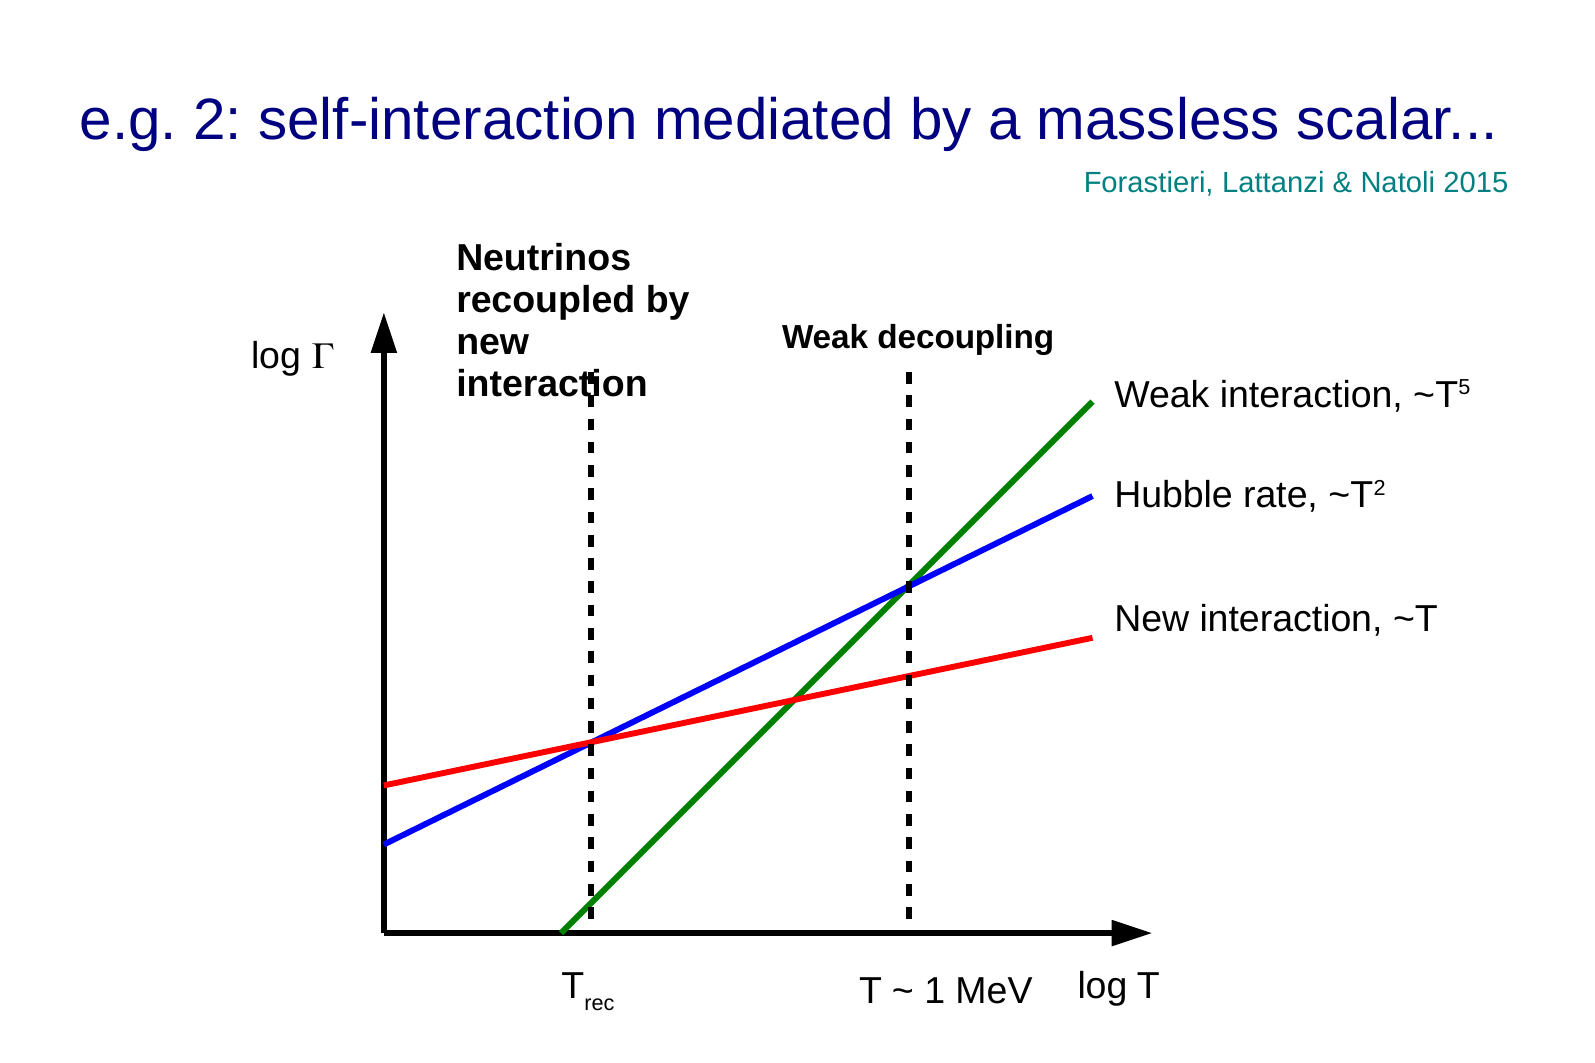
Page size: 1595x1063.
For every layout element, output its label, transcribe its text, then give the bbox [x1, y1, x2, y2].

text_box Weak decoupling [762, 307, 1075, 368]
text_box Trec [525, 956, 630, 1023]
text_box T ~ 1 MeV [844, 962, 1048, 1020]
text_box New interaction, ~T [1099, 590, 1454, 648]
text_box Weak interaction, ~T5 [1099, 366, 1486, 425]
text_box log T [1062, 956, 1176, 1014]
text_box Neutrinos recoupled by new interaction [437, 224, 751, 373]
text_box Forastieri, Lattanzi & Natoli 2015 [1068, 159, 1522, 207]
text_box Hubble rate, ~T2 [1099, 466, 1401, 525]
text_box log Γ [236, 327, 349, 388]
title e.g. 2: self-interaction mediated by a massless scalar... [79, 30, 1515, 209]
